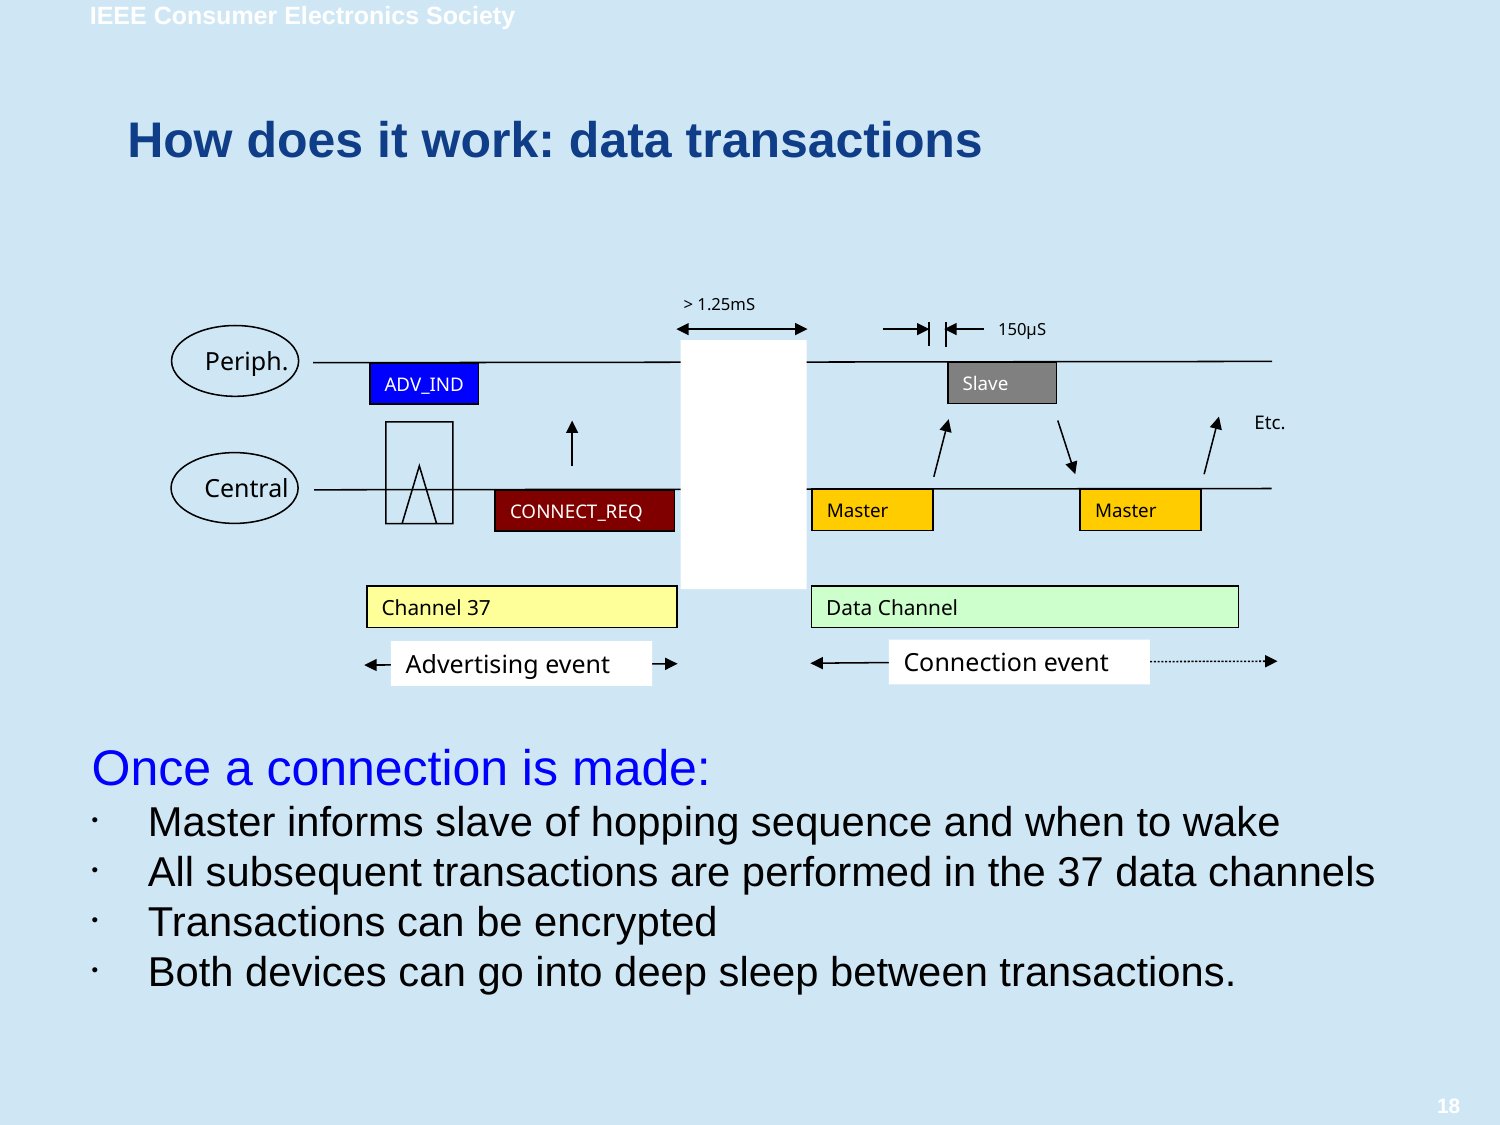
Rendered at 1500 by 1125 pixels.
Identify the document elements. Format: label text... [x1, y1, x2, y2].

text_box Once a connection is made: Master informs slave of hopping sequence and when to wake All subsequent transactions are performed in the 37 data channels Transactions can be encrypted Both devices can go into deep sleep between transactions. [76, 727, 1447, 1008]
text_box Connection event [888, 639, 1150, 685]
text_box Advertising event [390, 641, 653, 686]
text_box Channel 37 [366, 586, 678, 628]
text_box Data Channel [811, 586, 1239, 628]
text_box Slave [947, 362, 1057, 404]
text_box Master [812, 489, 933, 531]
text_box ADV_IND [369, 362, 479, 405]
text_box Master [1080, 489, 1201, 531]
text_box > 1.25mS [669, 286, 806, 322]
text_box Central [171, 452, 299, 524]
text_box Periph. [171, 325, 299, 397]
text_box [680, 340, 807, 590]
text_box 150µS [983, 311, 1071, 347]
text_box CONNECT_REQ [495, 489, 675, 532]
title How does it work: data transactions [112, 99, 1388, 204]
text_box Etc. [1239, 401, 1314, 444]
